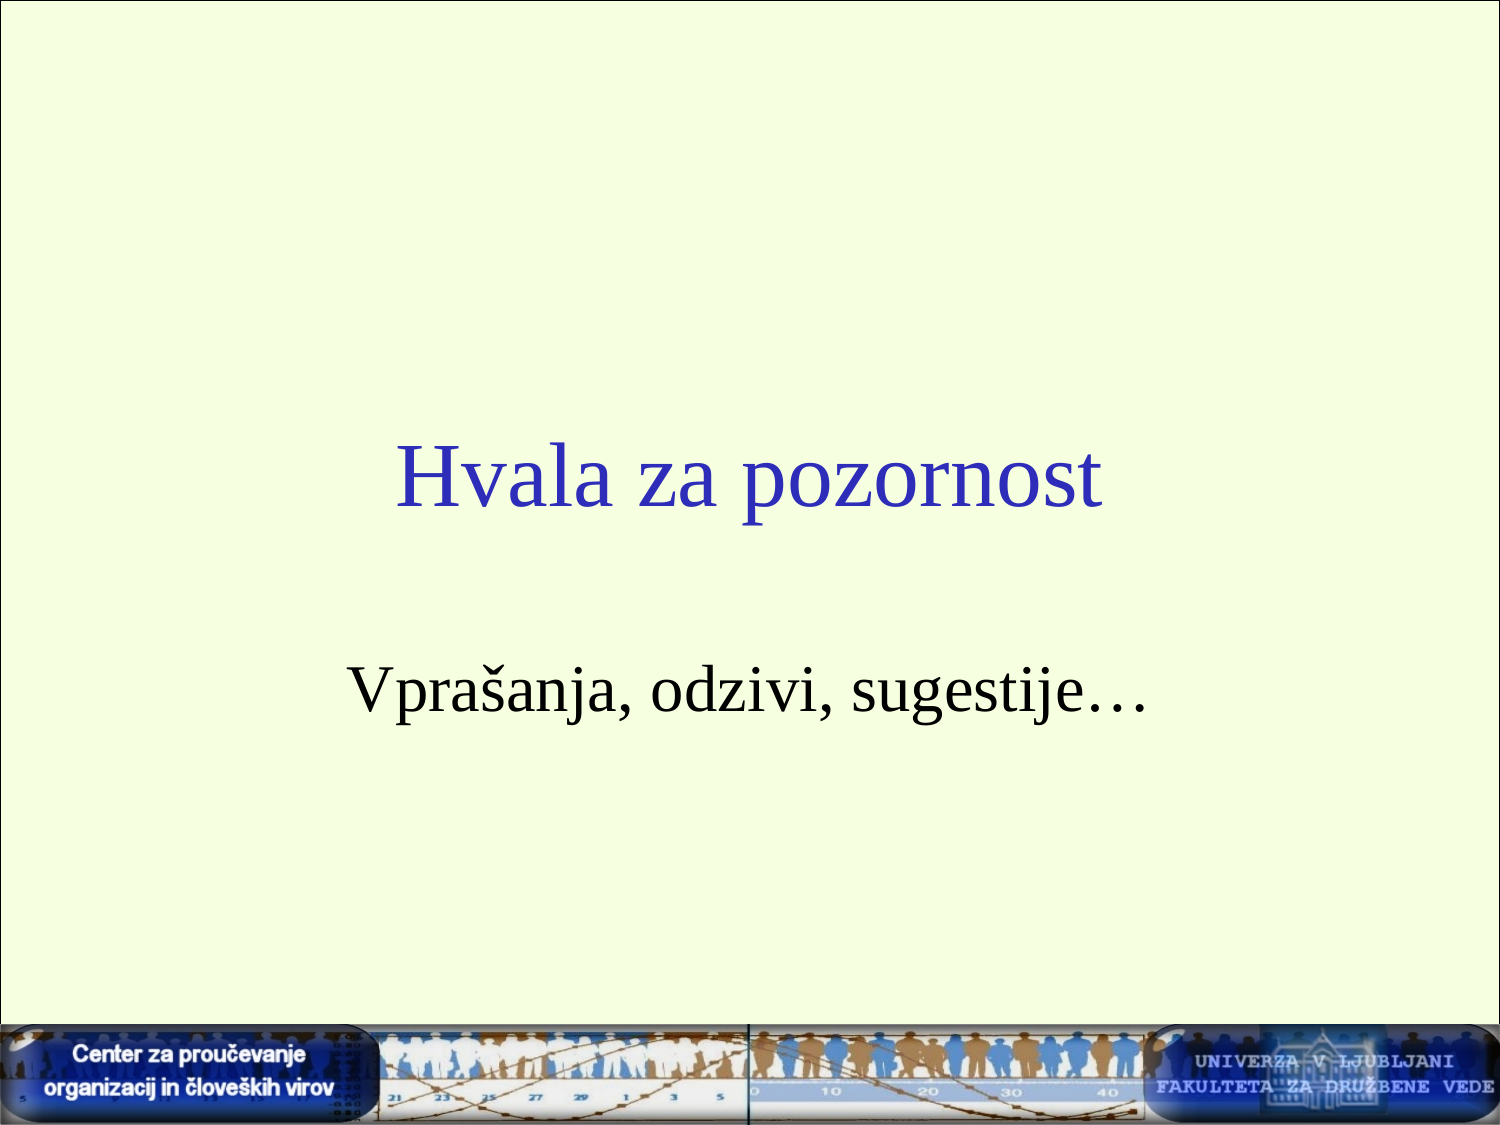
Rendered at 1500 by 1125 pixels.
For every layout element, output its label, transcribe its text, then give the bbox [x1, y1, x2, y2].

title Hvala za pozornost [112, 349, 1388, 591]
picture [0, 1024, 1500, 1125]
text_box Vprašanja, odzivi, sugestije… [225, 637, 1276, 926]
